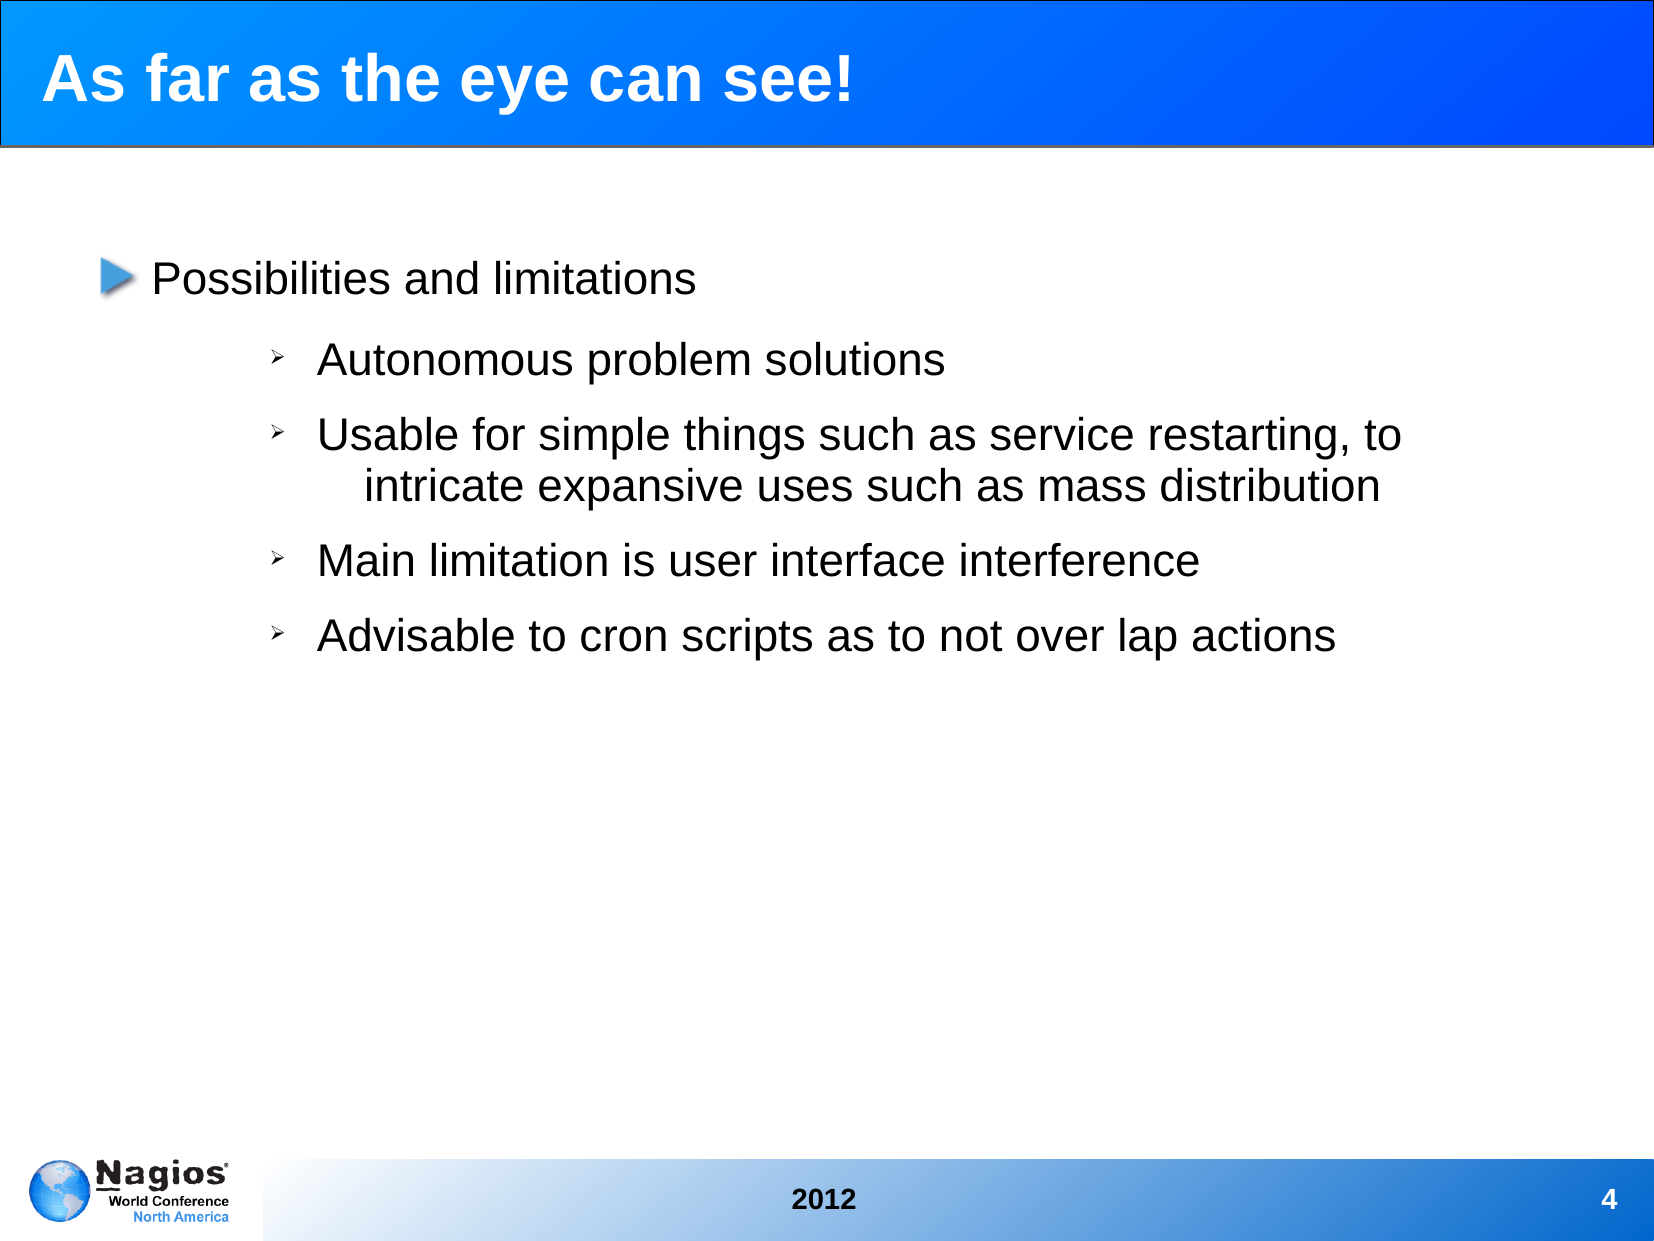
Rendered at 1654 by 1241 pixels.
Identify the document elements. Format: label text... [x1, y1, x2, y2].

title As far as the eye can see! [41, 29, 1248, 127]
list Possibilities and limitations Autonomous problem solutions Usable for simple things such as service restarting, to intricate expansive uses such as mass distribution Main limitation is user interface interference Advisable to cron scripts as to not over lap actions [80, 253, 1569, 1058]
picture [29, 1159, 229, 1235]
